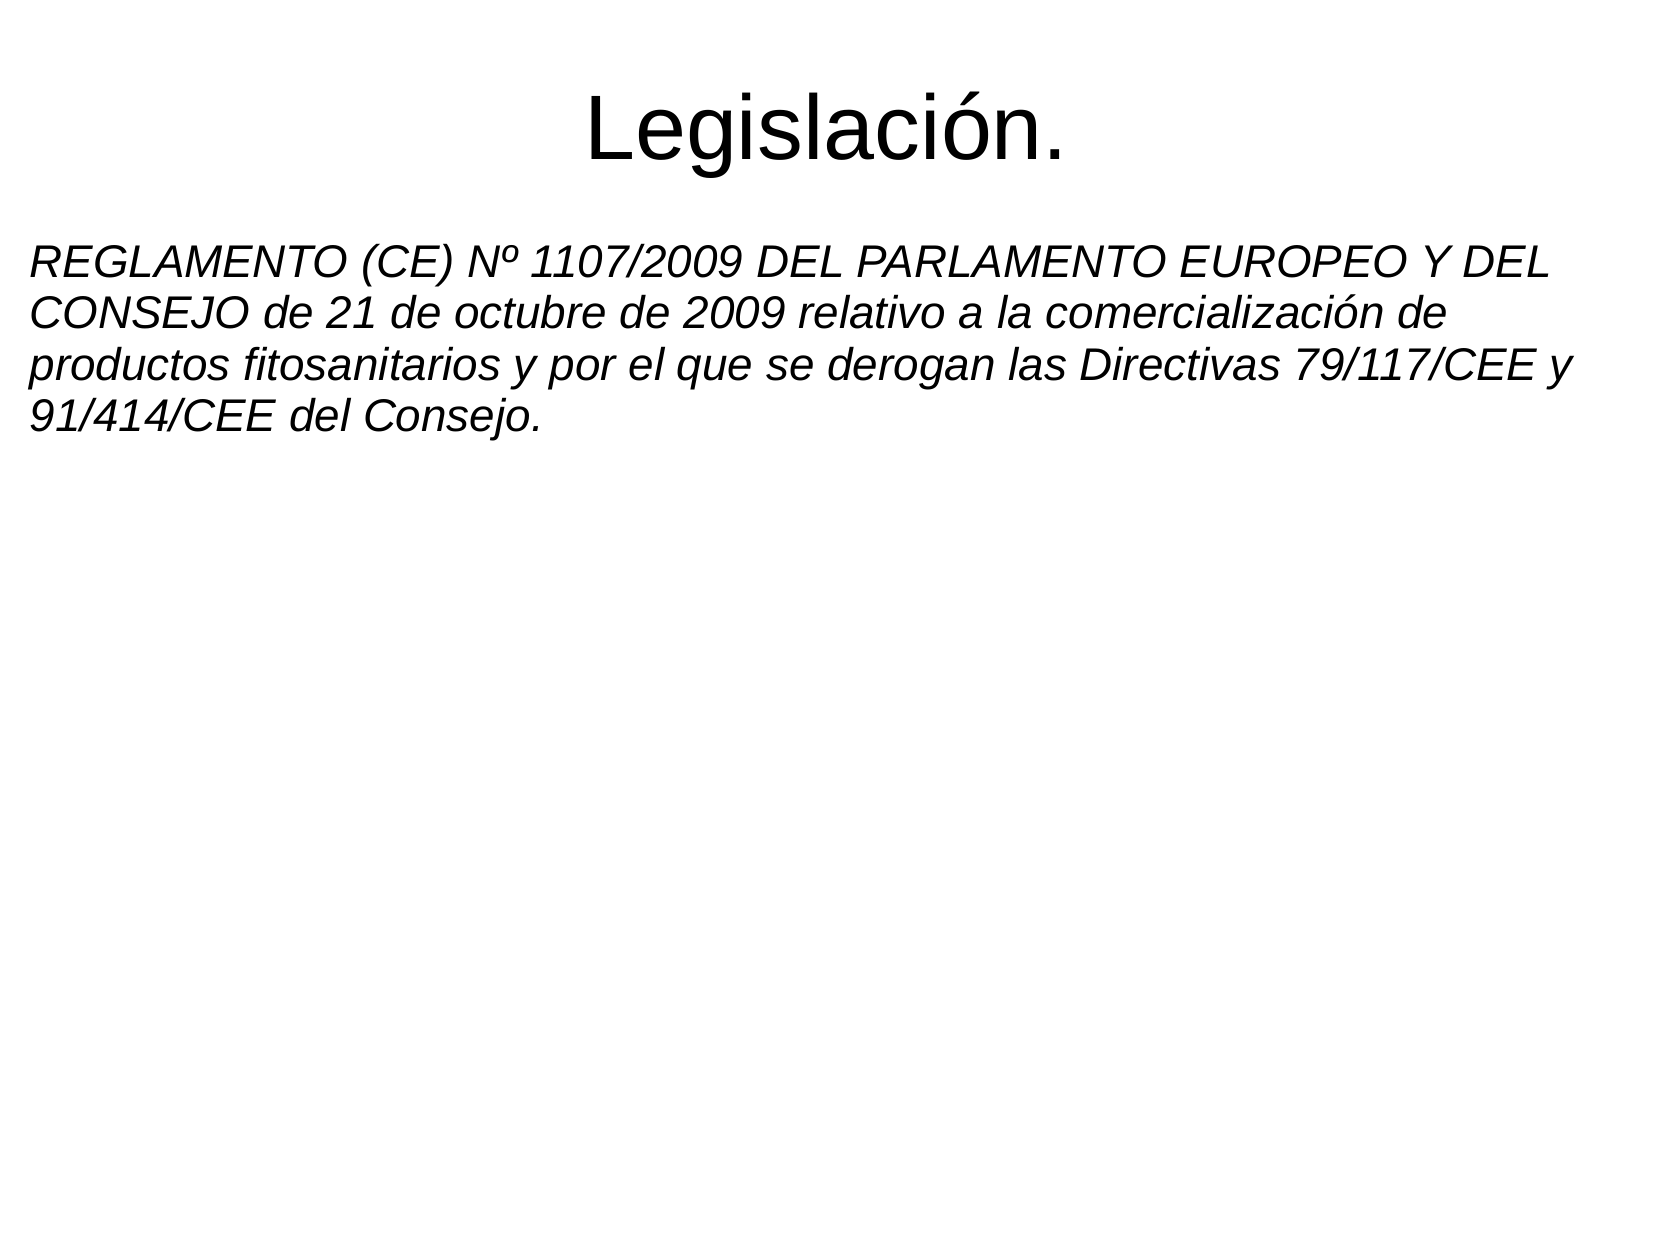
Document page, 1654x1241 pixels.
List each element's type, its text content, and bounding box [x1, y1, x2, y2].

list REGLAMENTO (CE) Nº 1107/2009 DEL PARLAMENTO EUROPEO Y DEL CONSEJO de 21 de octubre de 2009 relativo a la comercialización de productos fitosanitarios y por el que se derogan las Directivas 79/117/CEE y 91/414/CEE del Consejo. [29, 236, 1625, 1241]
title Legislación. [82, 49, 1571, 207]
